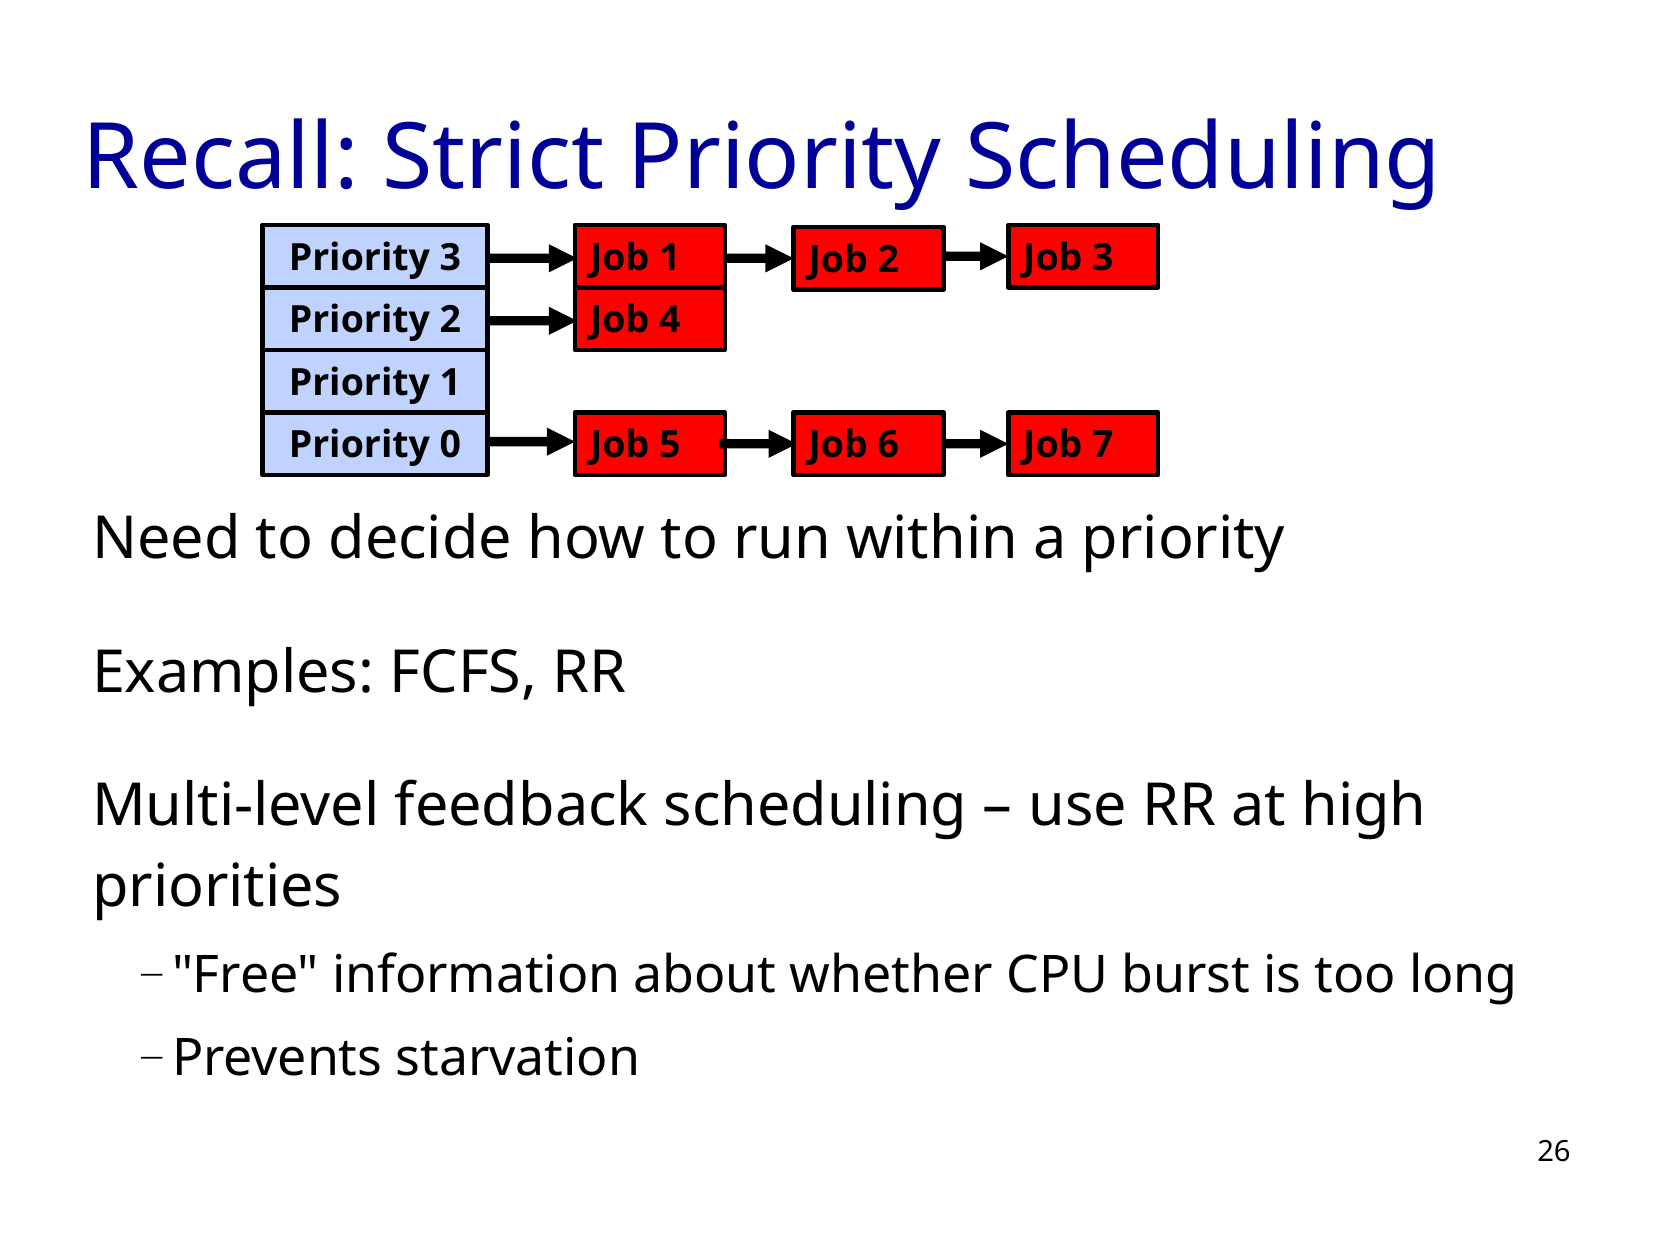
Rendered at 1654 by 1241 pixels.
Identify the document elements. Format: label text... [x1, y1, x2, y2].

title Recall: Strict Priority Scheduling [82, 49, 1571, 257]
text_box Job 1 [574, 224, 725, 287]
text_box Job 4 [574, 287, 725, 350]
text_box Job 6 [793, 412, 944, 475]
text_box Priority 3 [262, 224, 488, 287]
text_box Job 5 [574, 412, 725, 475]
text_box Job 7 [1008, 412, 1159, 475]
text_box Priority 2 [262, 287, 488, 349]
list Need to decide how to run within a priority Examples: FCFS, RR Multi-level feedback scheduling – use RR at high priorities "Free" information about whether CPU burst is too long Prevents starvation [60, 495, 1571, 1096]
text_box Priority 1 [262, 349, 488, 412]
text_box Job 2 [793, 227, 944, 290]
text_box Priority 0 [262, 412, 488, 475]
text_box Job 3 [1008, 224, 1159, 288]
